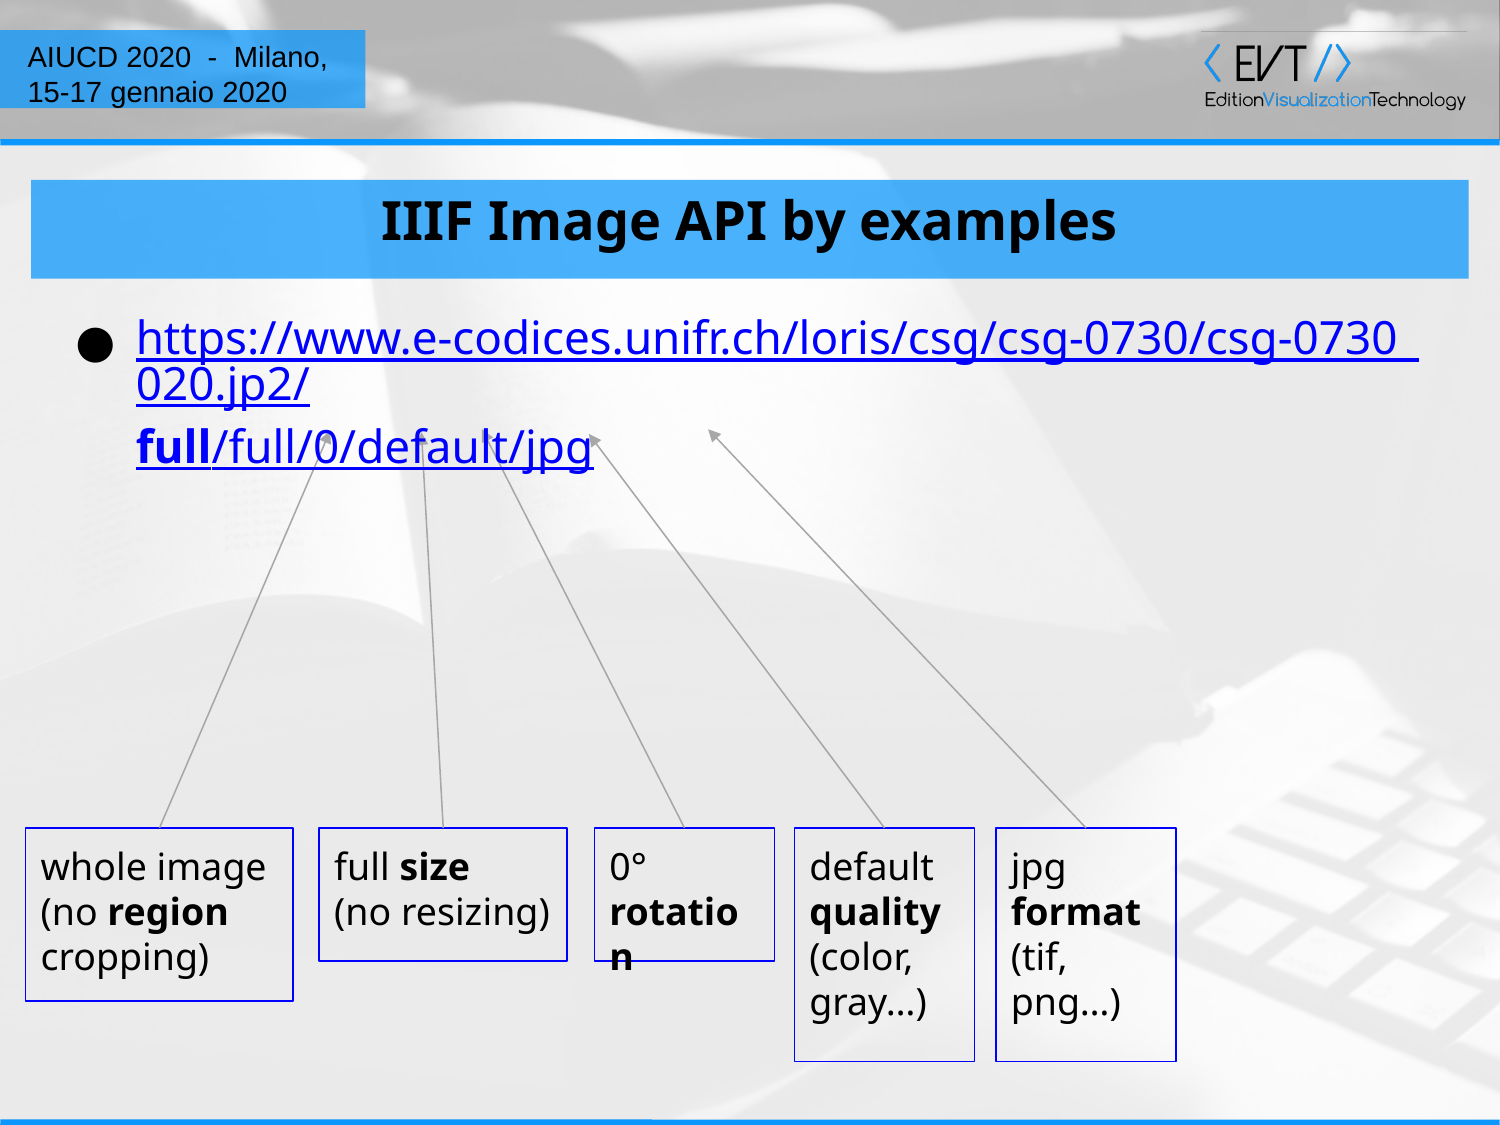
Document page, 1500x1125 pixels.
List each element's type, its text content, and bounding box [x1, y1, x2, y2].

text_box refers to www.ancientwisdoms.ac.uk/media/ontology/sawsOntology.owl#refersTo [0, 30, 366, 109]
title IIIF Image API by examples [31, 176, 1469, 276]
picture [1201, 31, 1467, 112]
text_box full size (no resizing) [319, 827, 568, 961]
text_box whole image (no region cropping) [25, 827, 294, 1001]
text_box default quality (color, gray…) [794, 827, 975, 1062]
text_box 0° rotation [594, 827, 775, 961]
list https://www.e-codices.unifr.ch/loris/csg/csg-0730/csg-0730_020.jp2/full/full/0/default/jpg [51, 299, 1436, 492]
text_box jpg format (tif, png…) [995, 827, 1177, 1062]
